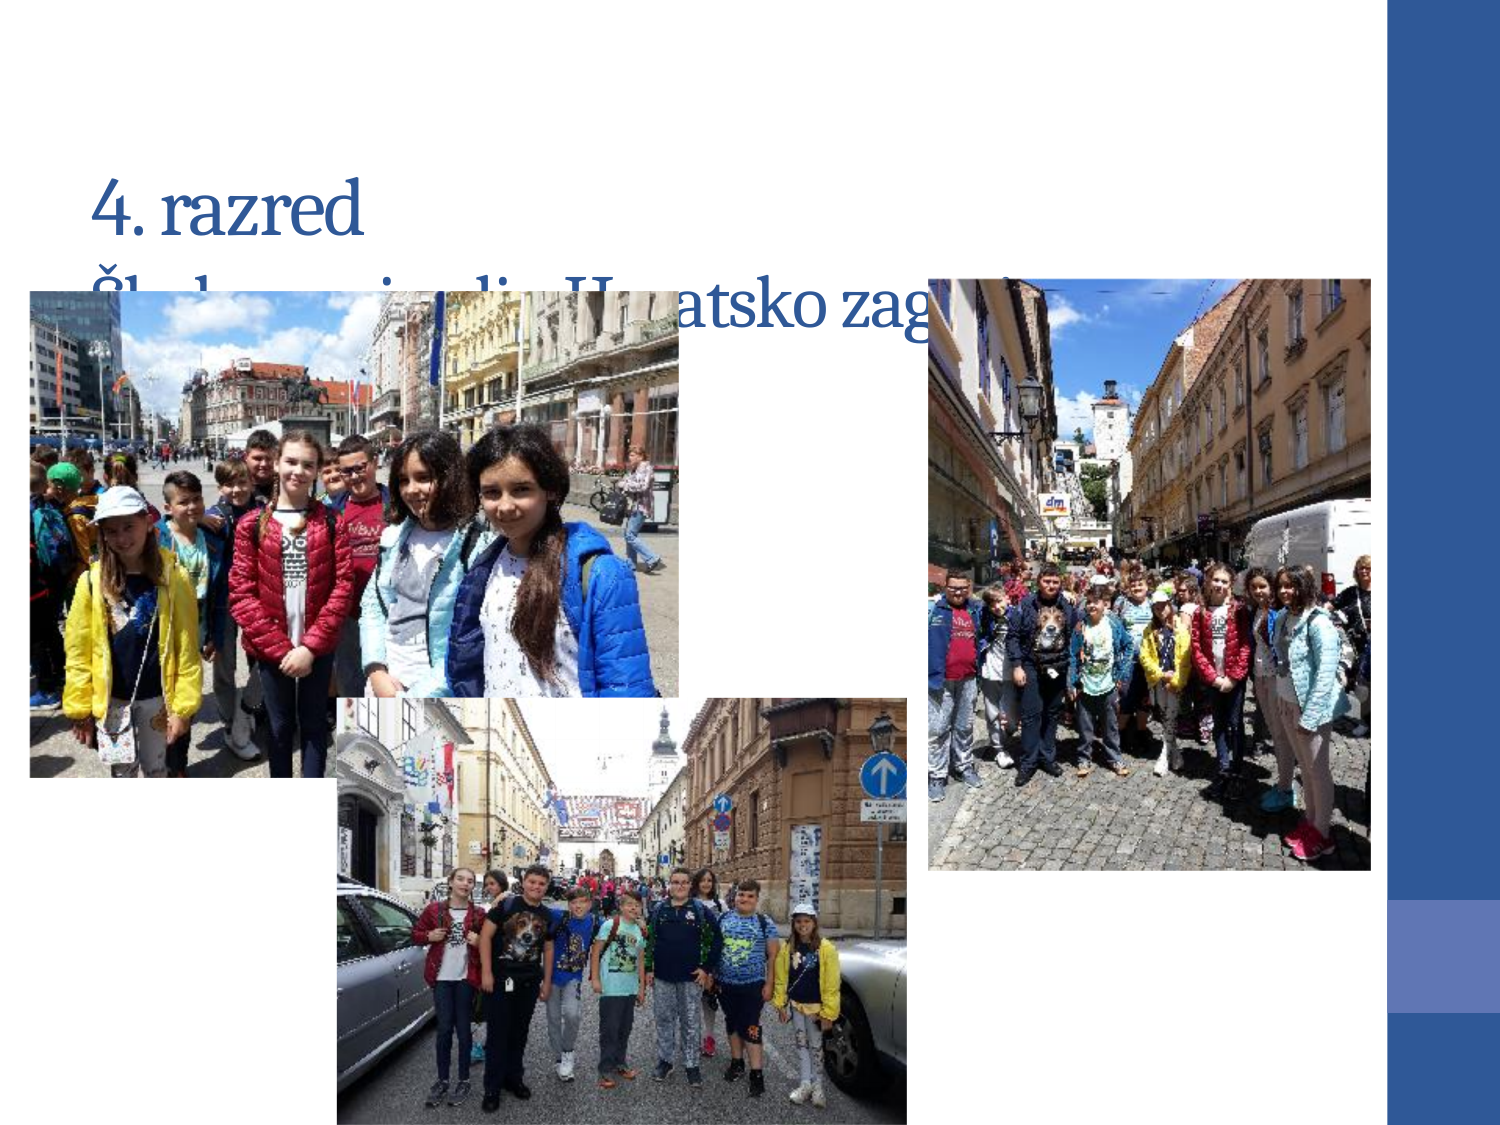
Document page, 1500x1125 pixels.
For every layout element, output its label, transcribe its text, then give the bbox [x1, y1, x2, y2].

picture [29, 290, 907, 1125]
picture [927, 278, 1371, 871]
title 4. razred Škola u prirodi - Hrvatsko zagorje [76, 45, 1270, 197]
